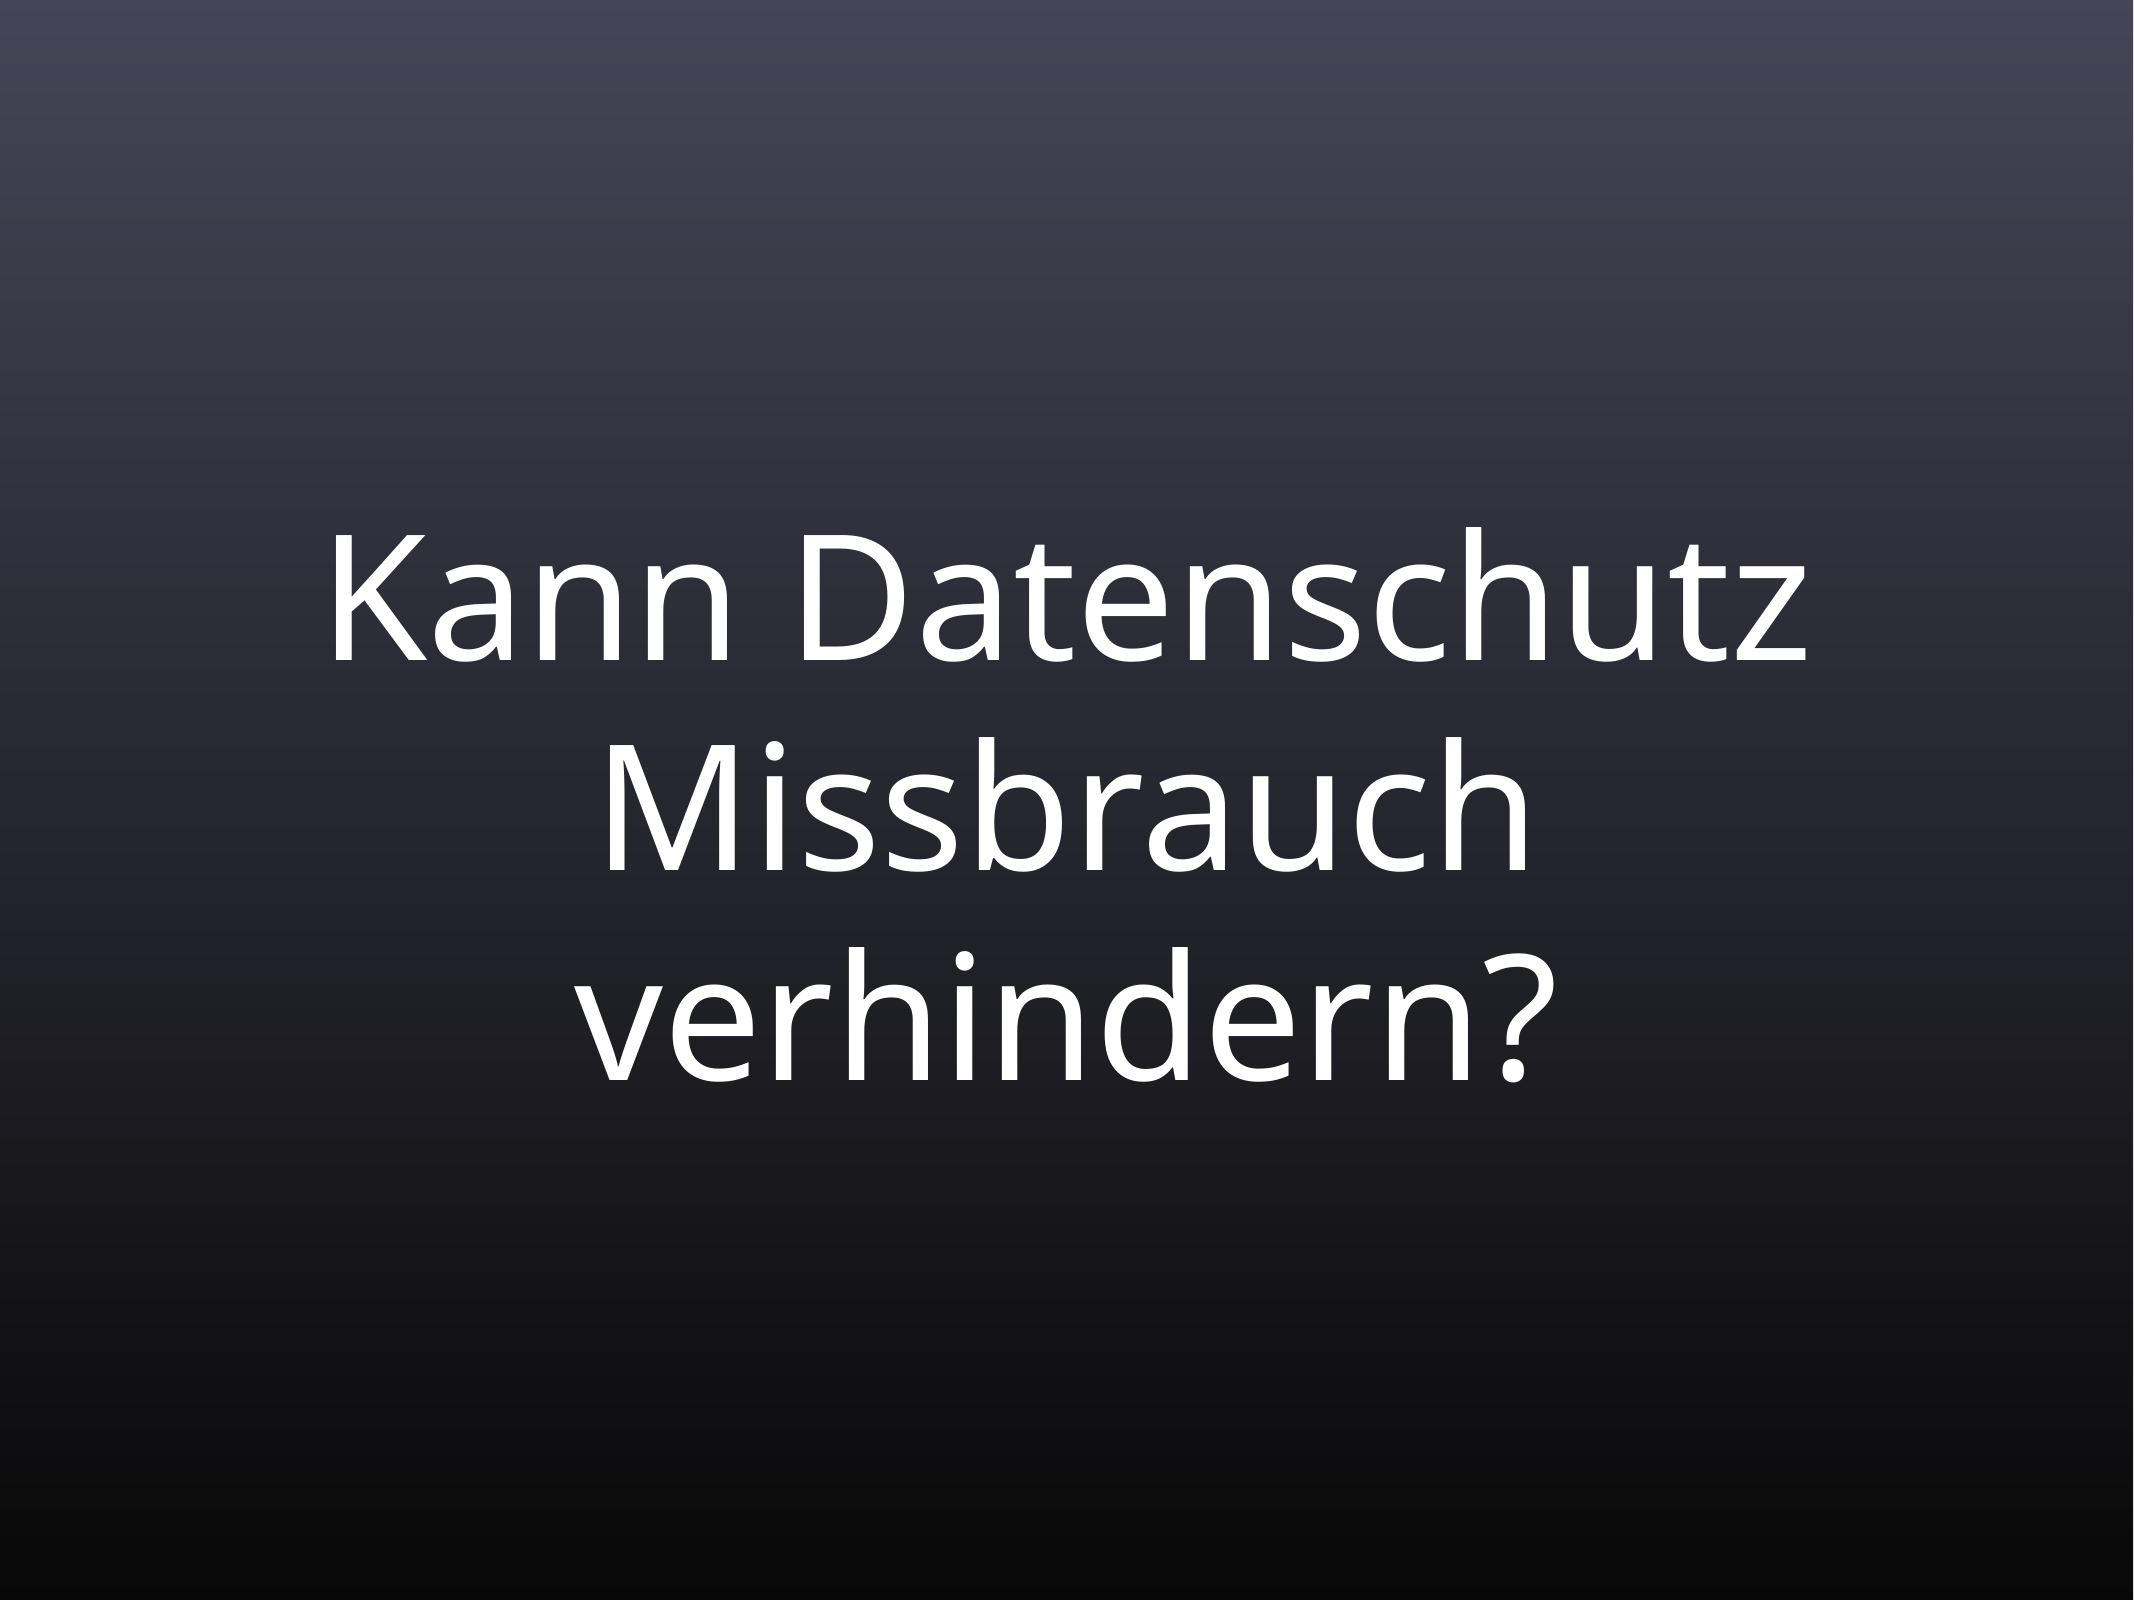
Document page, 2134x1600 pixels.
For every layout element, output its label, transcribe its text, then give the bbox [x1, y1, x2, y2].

title Kann Datenschutz Missbrauch verhindern? [208, 476, 1925, 1124]
